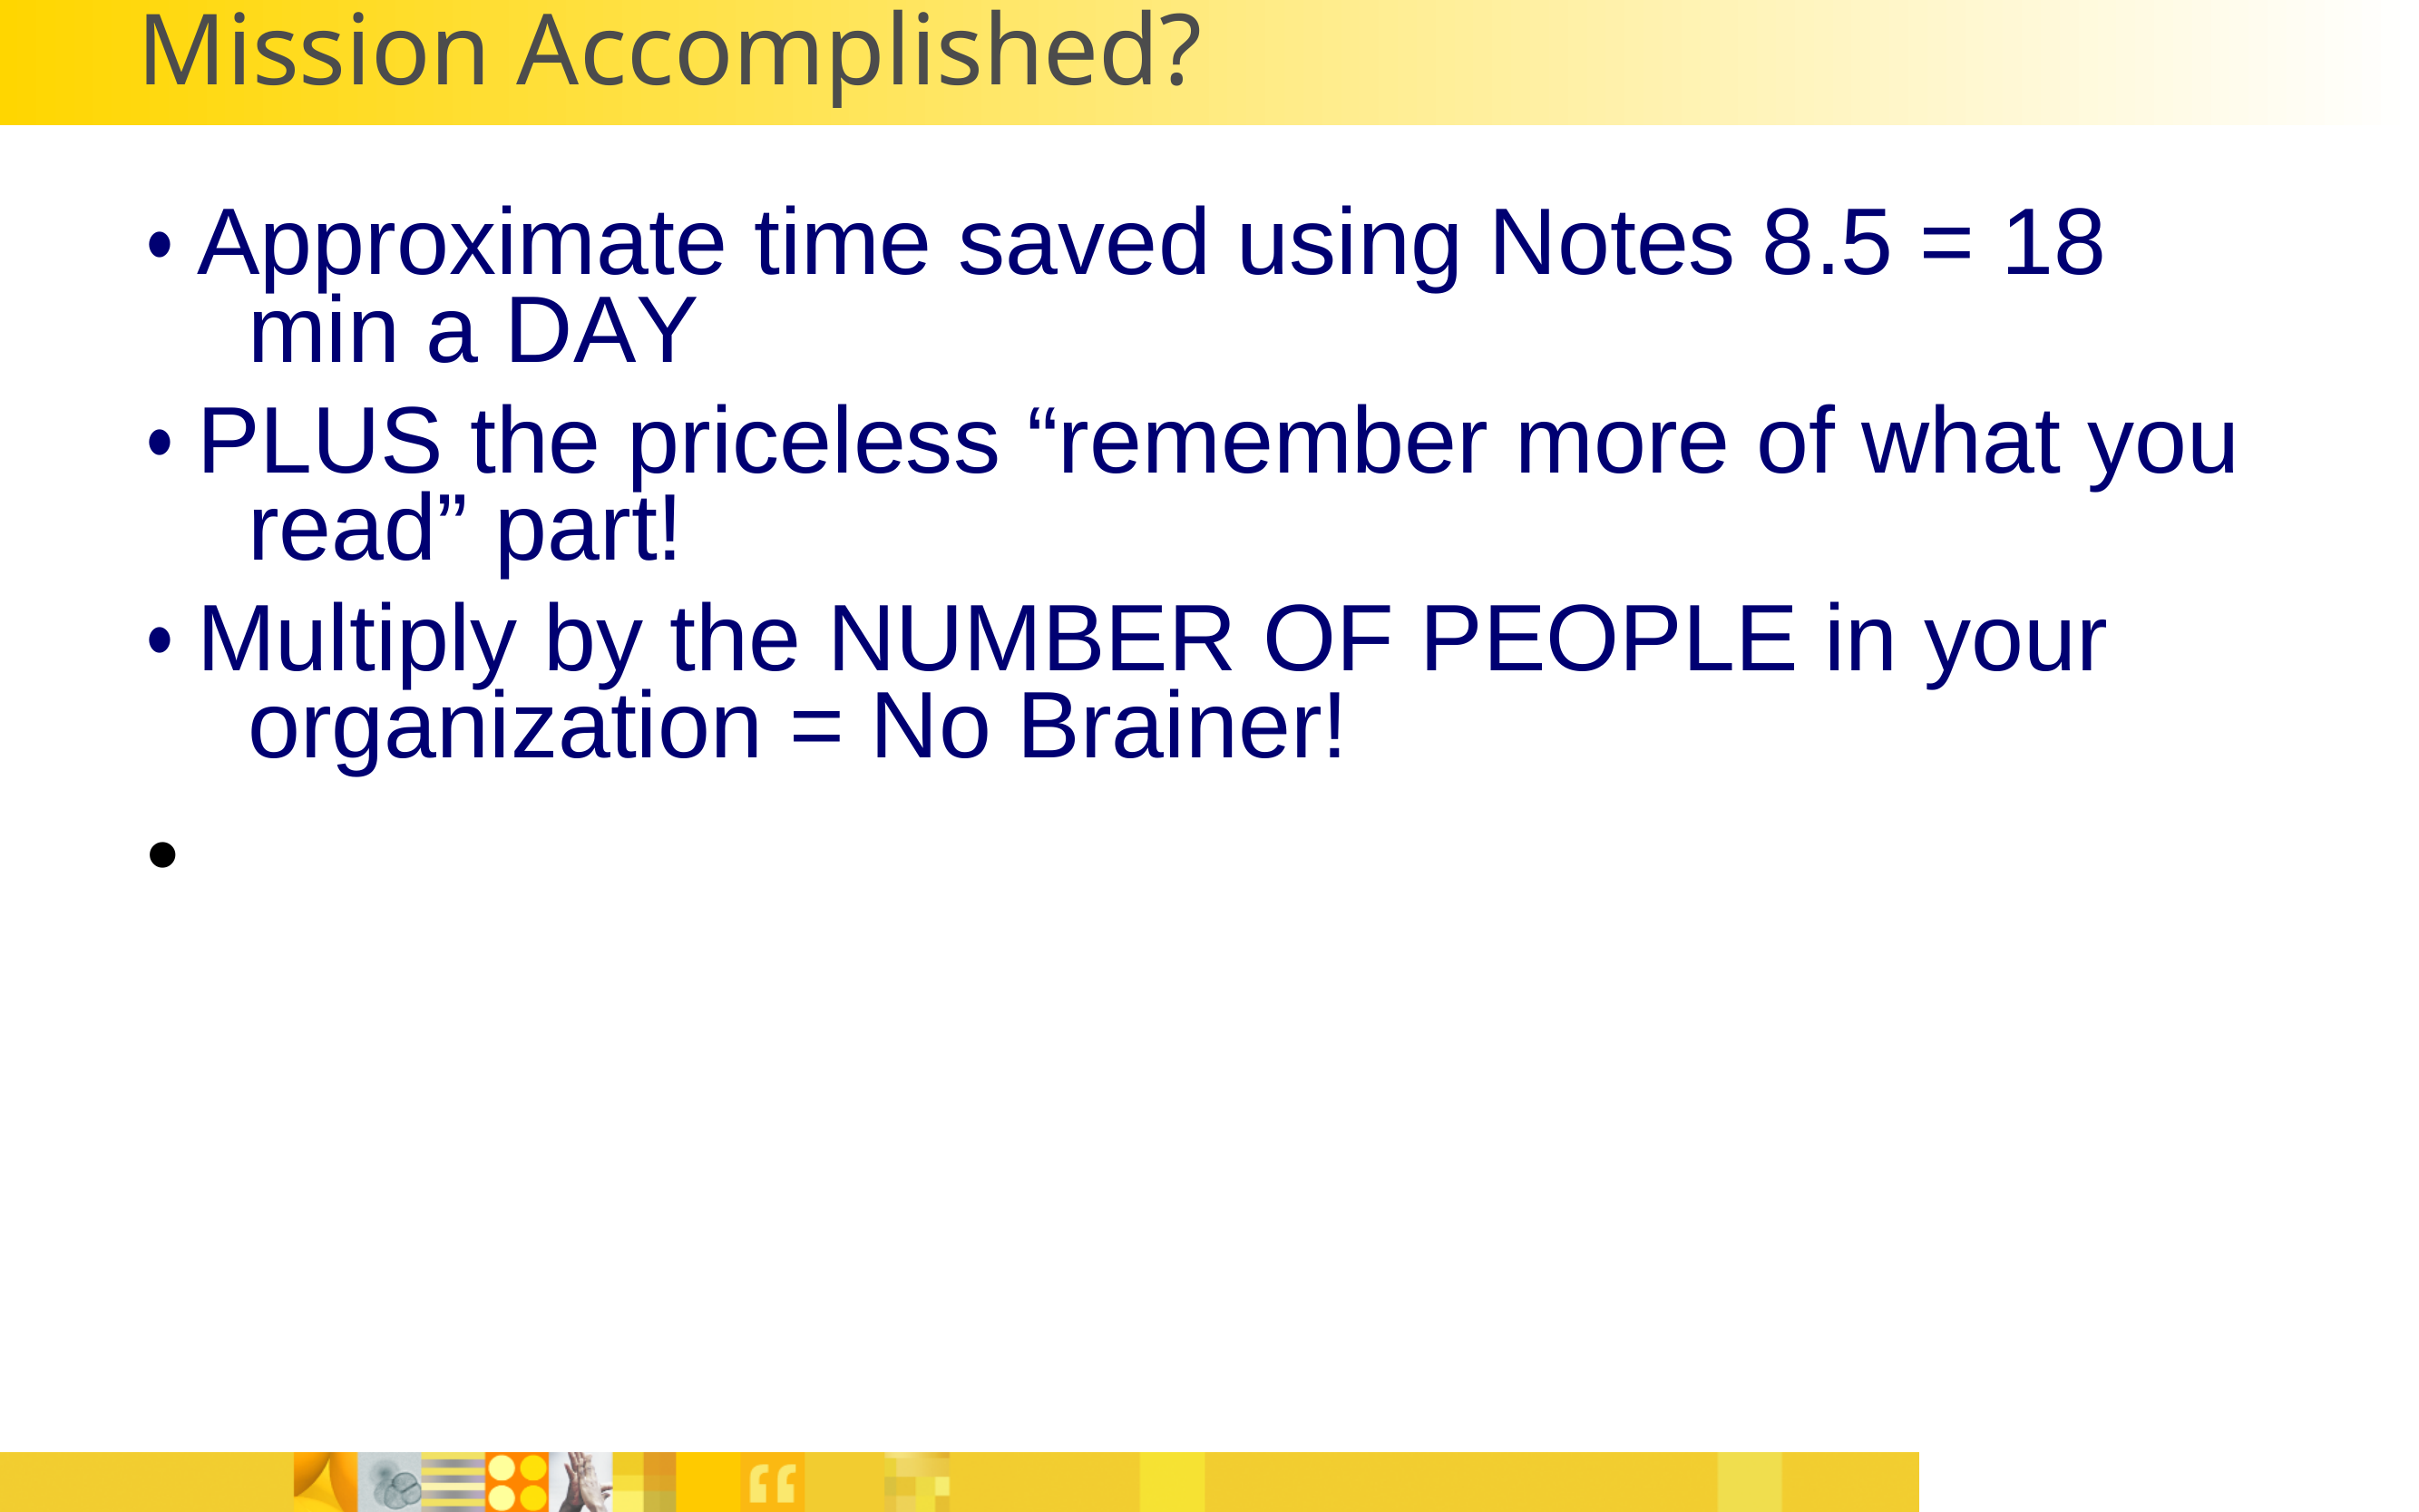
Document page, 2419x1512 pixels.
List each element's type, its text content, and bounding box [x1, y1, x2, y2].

text_box [0, 0, 2419, 125]
picture [0, 1452, 1919, 1512]
list Approximate time saved using Notes 8.5 = 18 min a DAY PLUS the priceless “remember more of what you read” part! Multiply by the NUMBER OF PEOPLE in your organization = No Brainer! [121, 200, 2298, 1198]
title Mission Accomplished? [137, 2, 2315, 127]
